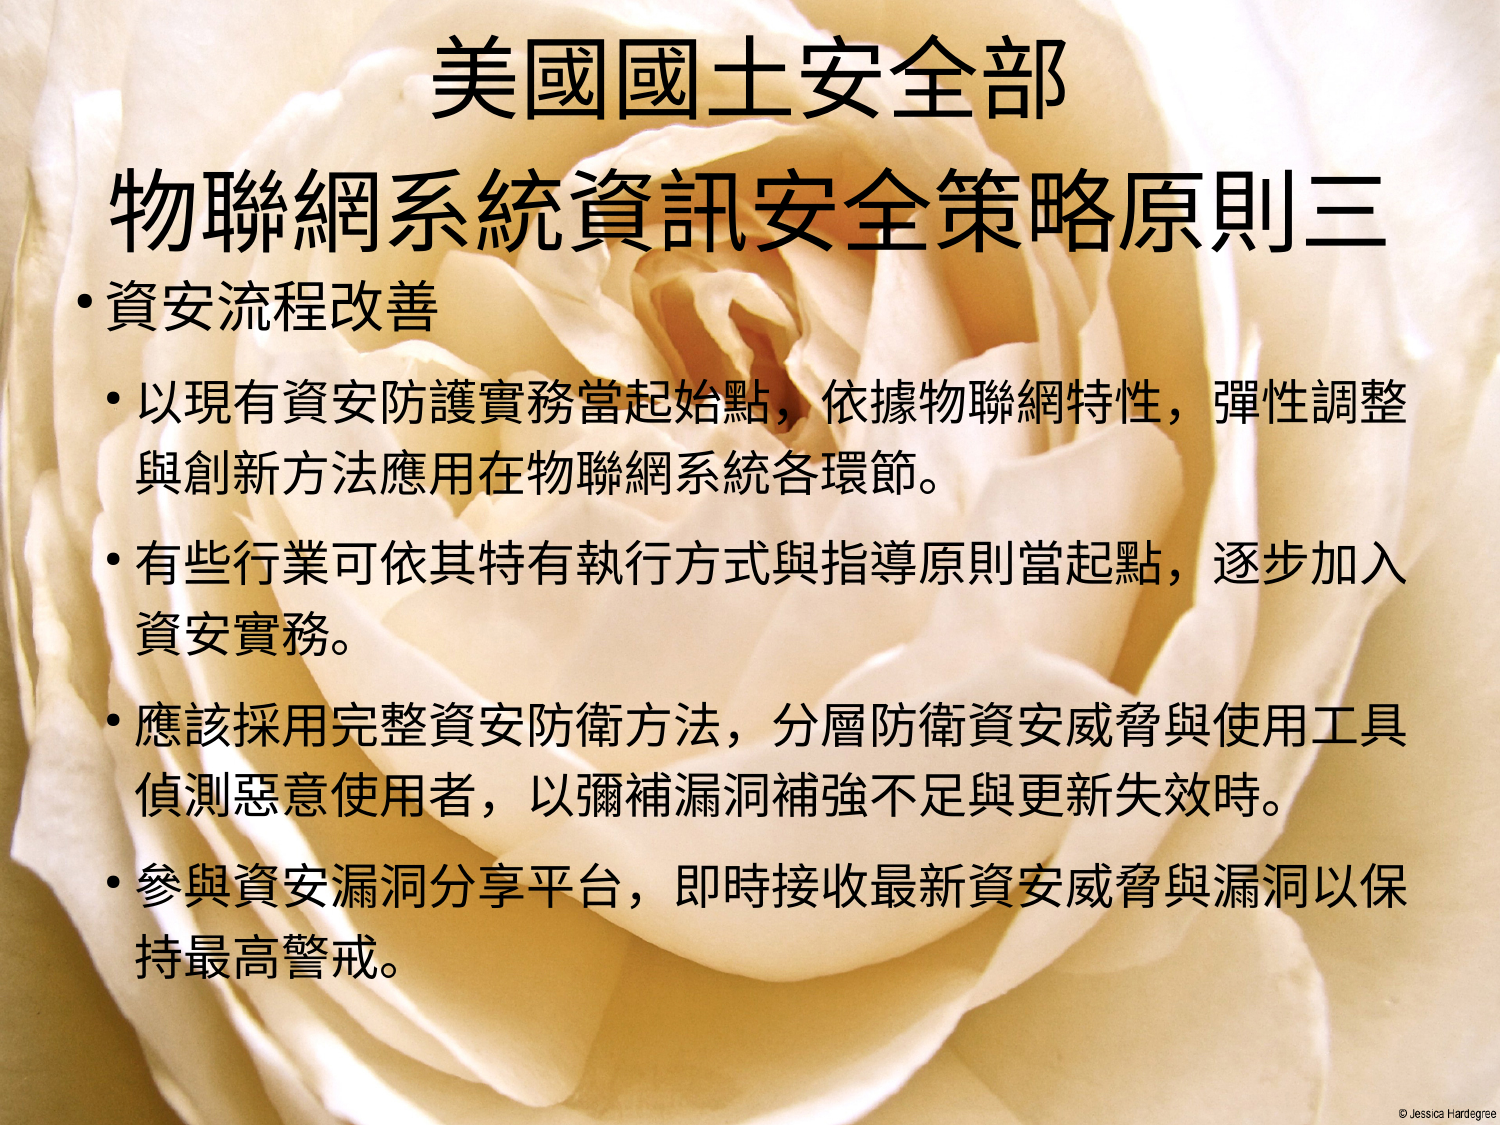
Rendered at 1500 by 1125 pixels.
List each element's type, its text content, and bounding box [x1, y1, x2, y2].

title 美國國土安全部 物聯網系統資訊安全策略原則三 [75, 45, 1425, 233]
picture [0, 0, 1500, 1125]
list 資安流程改善 以現有資安防護實務當起始點，依據物聯網特性，彈性調整與創新方法應用在物聯網系統各環節。 有些行業可依其特有執行方式與指導原則當起點，逐步加入資安實務。 應該採用完整資安防衛方法，分層防衛資安威脅與使用工具偵測惡意使用者，以彌補漏洞補強不足與更新失效時。 參與資安漏洞分享平台，即時接收最新資安威脅與漏洞以保持最高警戒。 [75, 262, 1425, 1005]
